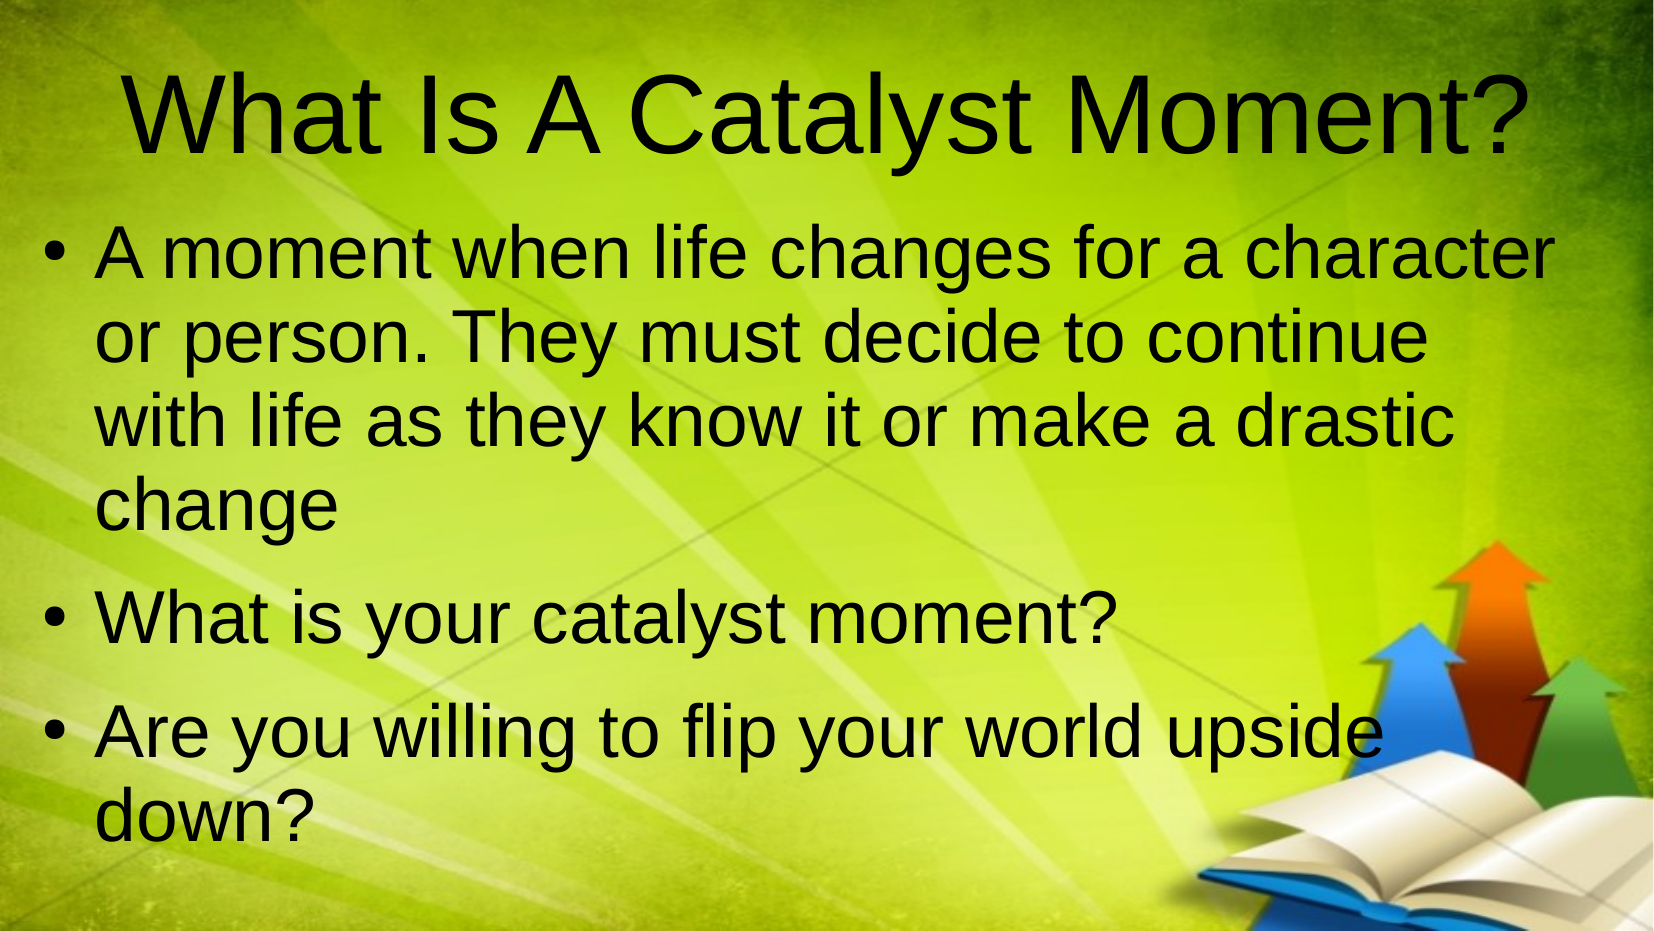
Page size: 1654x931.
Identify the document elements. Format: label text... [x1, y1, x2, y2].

picture [0, 0, 1654, 931]
title What Is A Catalyst Moment? [82, 37, 1571, 193]
list A moment when life changes for a character or person. They must decide to continue with life as they know it or make a drastic change What is your catalyst moment? Are you willing to flip your world upside down? [23, 210, 1576, 901]
